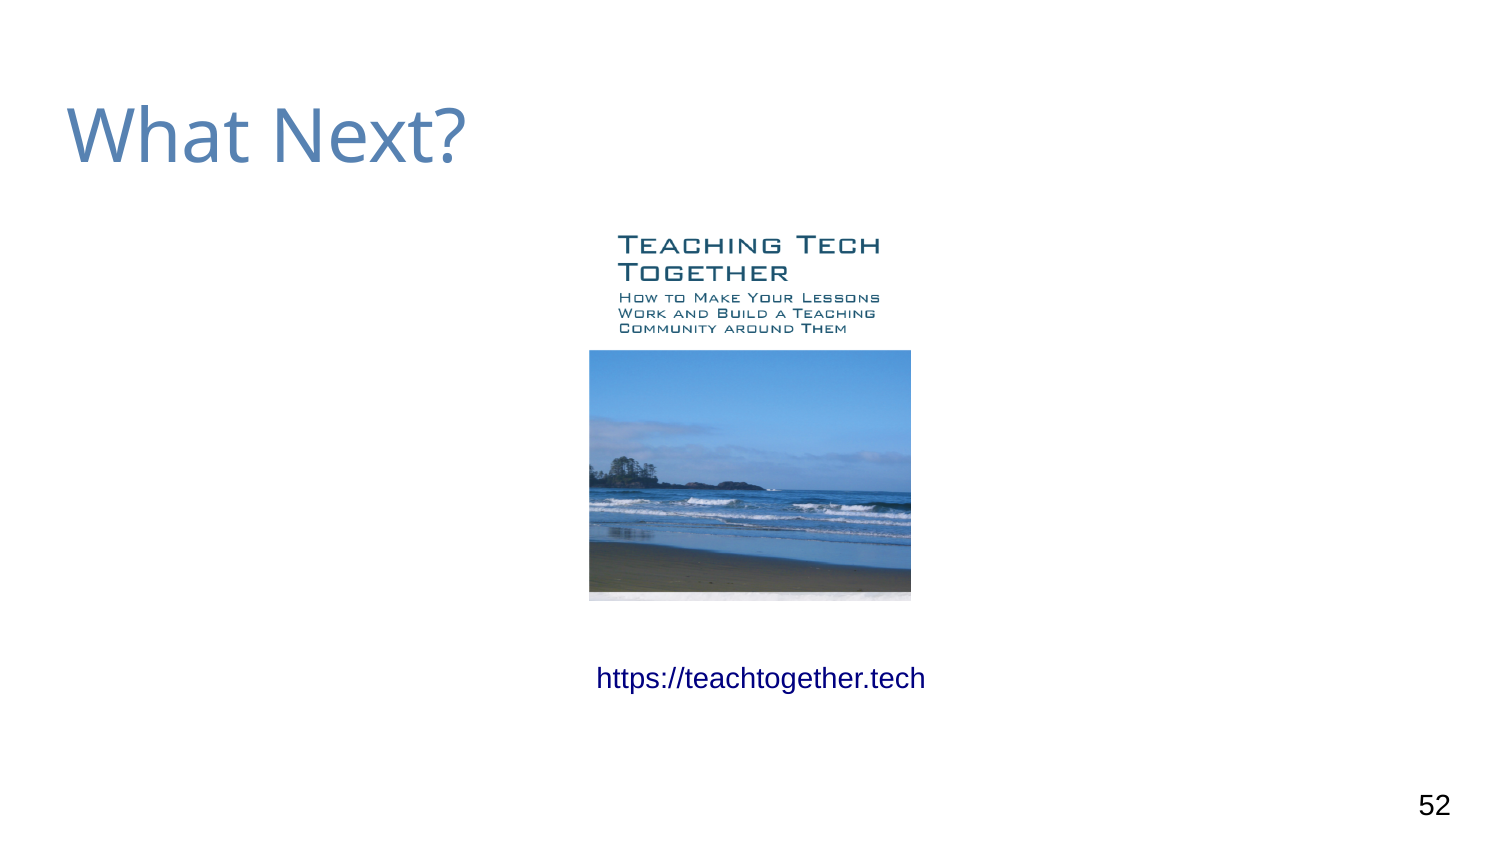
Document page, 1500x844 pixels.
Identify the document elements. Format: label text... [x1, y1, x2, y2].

text_box https://teachtogether.tech [73, 644, 1449, 778]
title What Next? [51, 72, 1449, 167]
picture [589, 211, 911, 601]
